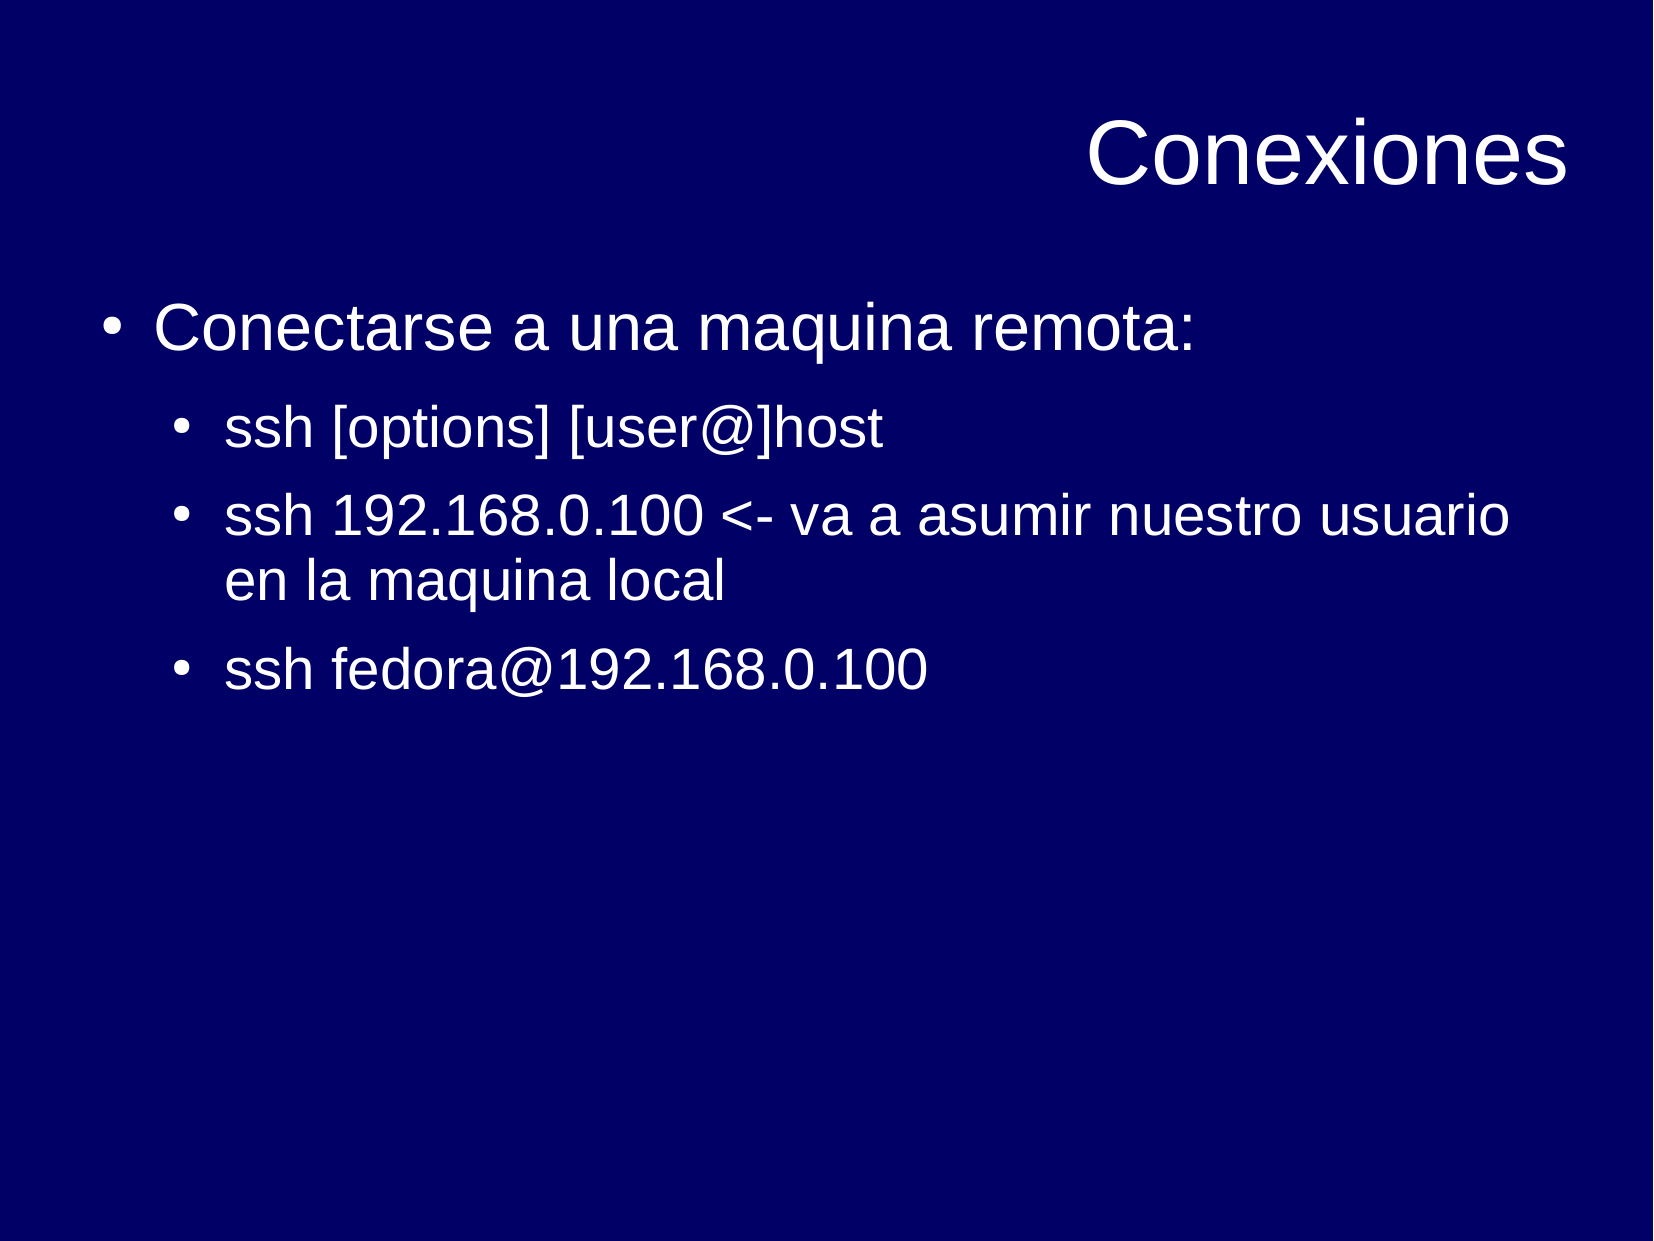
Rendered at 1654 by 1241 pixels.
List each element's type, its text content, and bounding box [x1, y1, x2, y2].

list Conectarse a una maquina remota: ssh [options] [user@]host ssh 192.168.0.100 <- va a asumir nuestro usuario en la maquina local ssh fedora@192.168.0.100 [82, 290, 1571, 1010]
title Conexiones [82, 49, 1571, 257]
